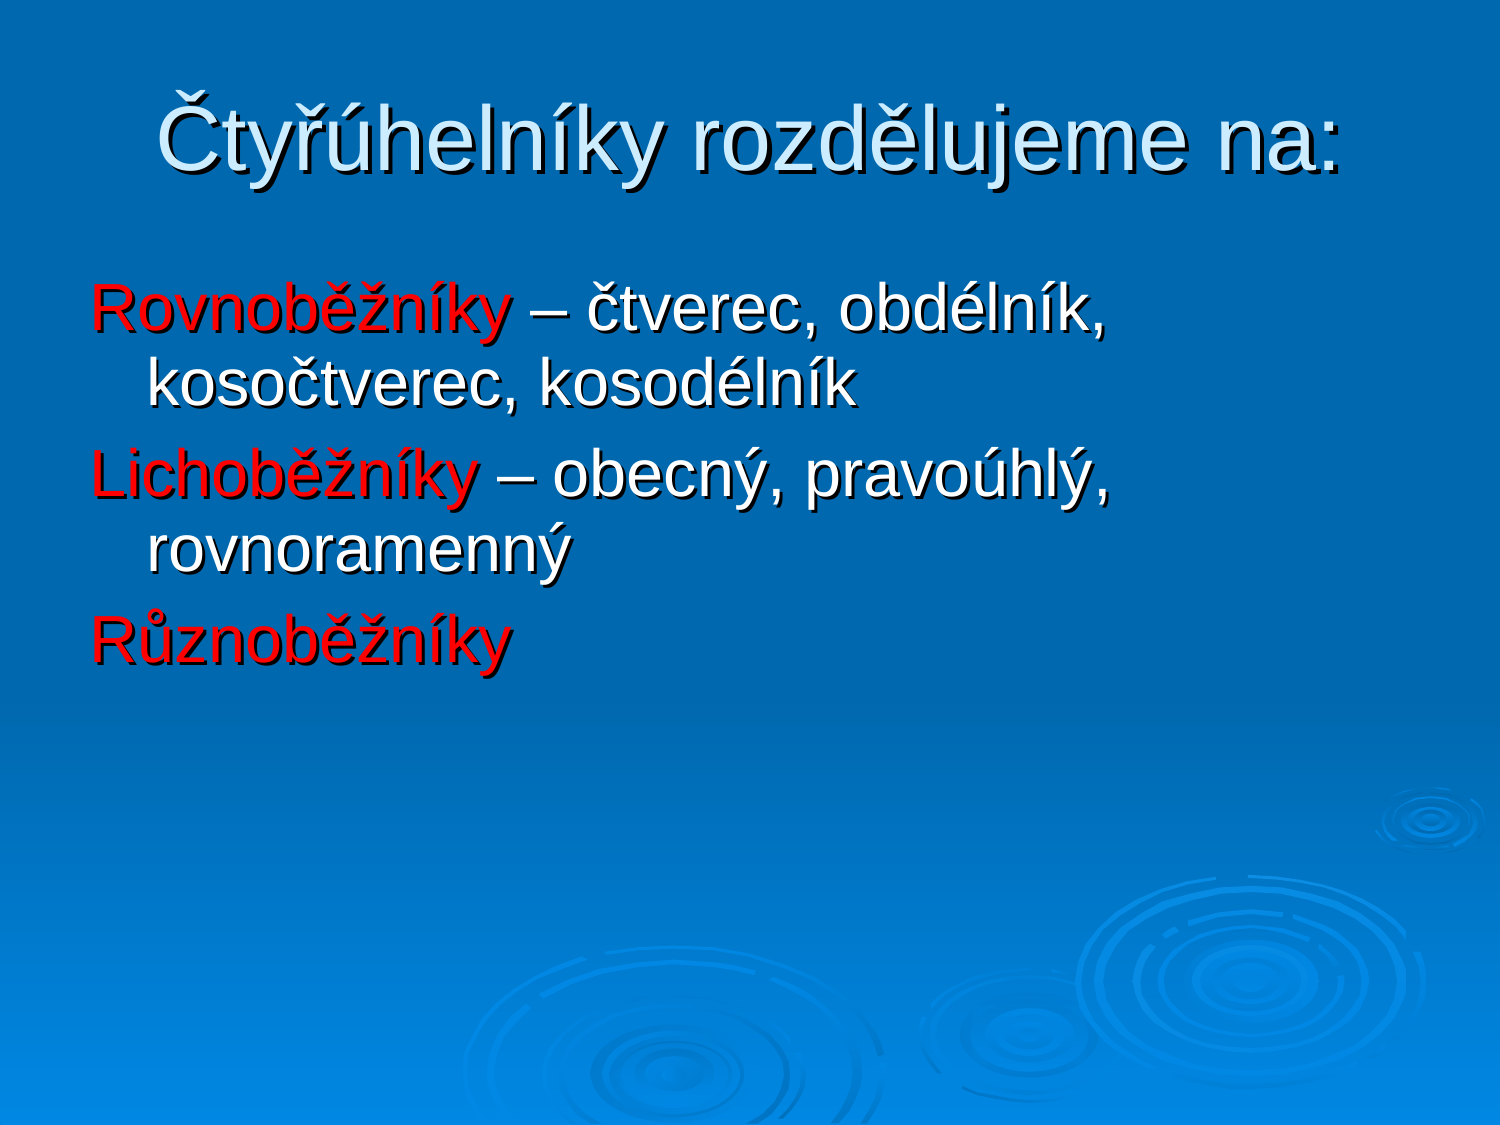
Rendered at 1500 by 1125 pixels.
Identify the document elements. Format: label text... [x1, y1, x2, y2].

list Rovnoběžníky – čtverec, obdélník, kosočtverec, kosodélník Lichoběžníky – obecný, pravoúhlý, rovnoramenný Různoběžníky [75, 262, 1426, 1006]
title Čtyřúhelníky rozdělujeme na: [75, 45, 1426, 233]
